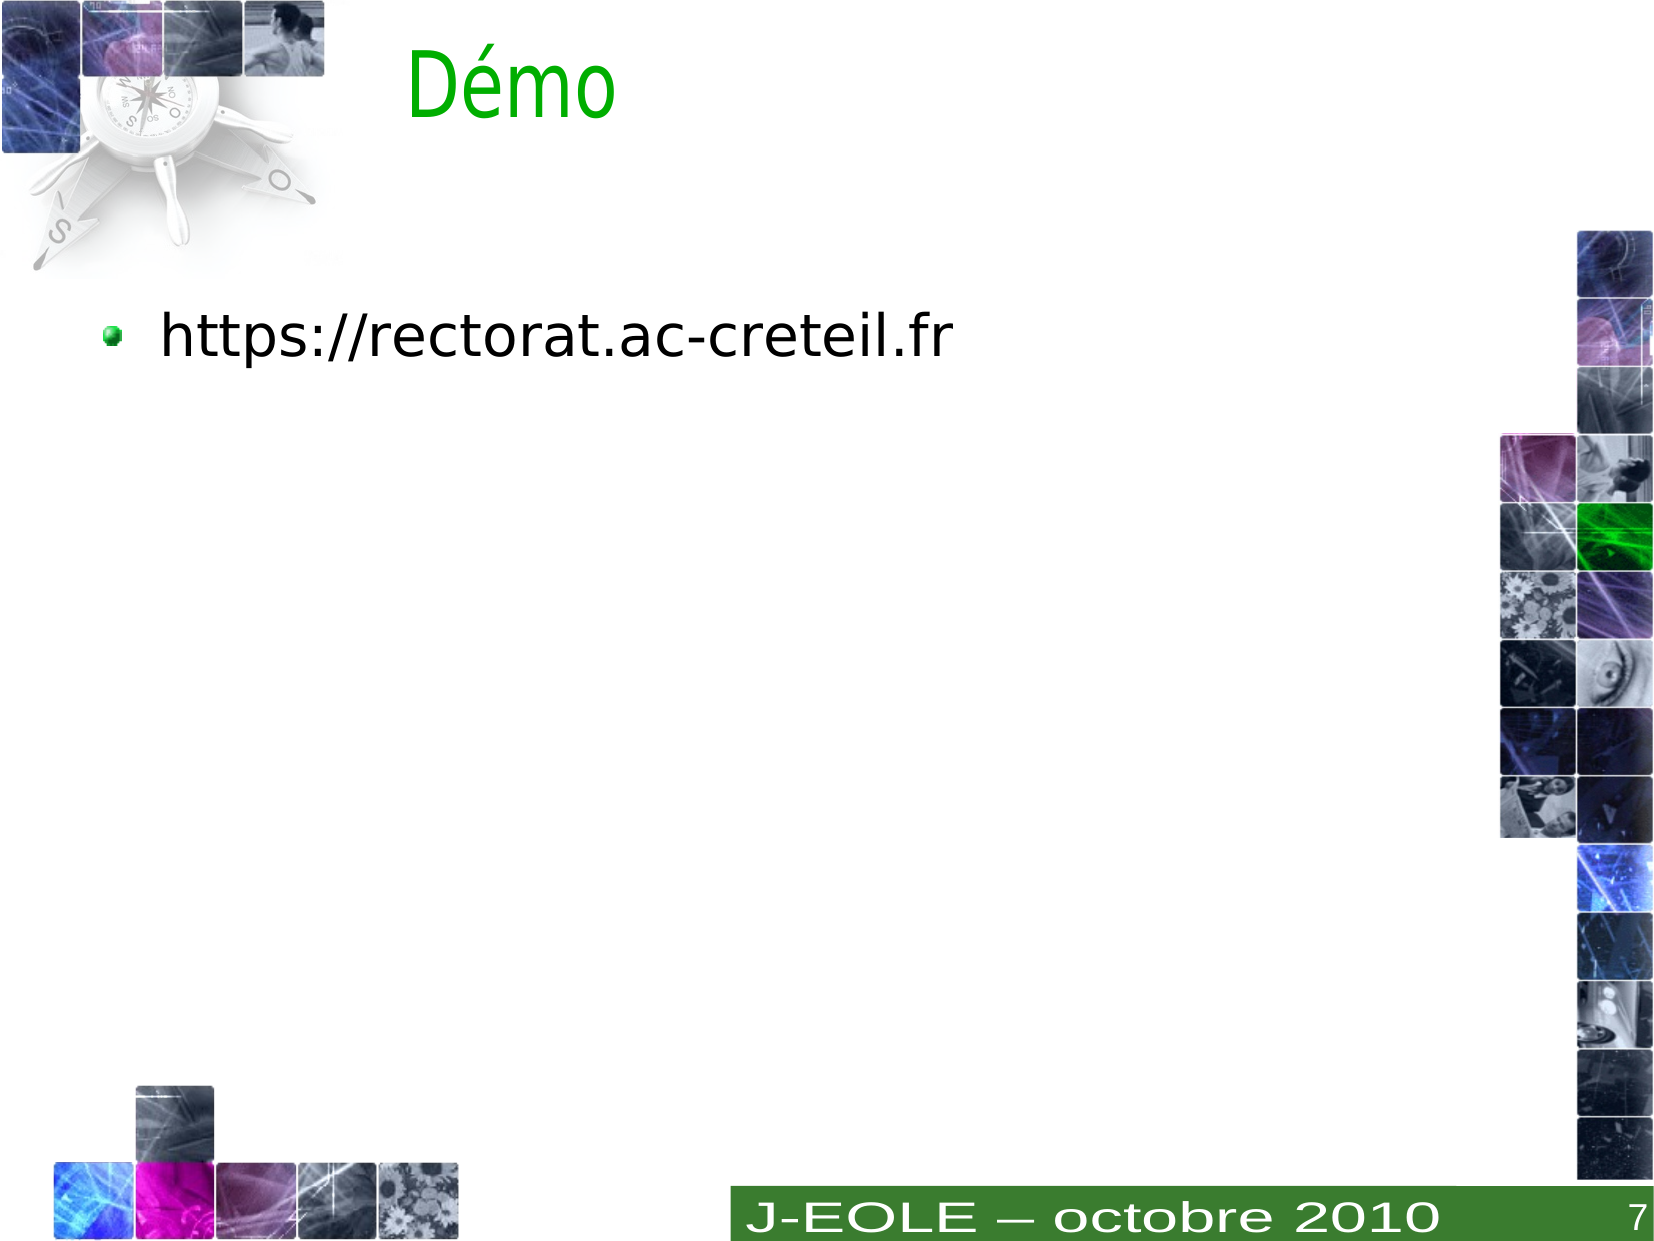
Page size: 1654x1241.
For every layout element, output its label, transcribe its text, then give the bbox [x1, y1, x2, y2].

list https://rectorat.ac-creteil.fr [103, 302, 1528, 1157]
picture [0, 1067, 1216, 1241]
picture [1528, 232, 1653, 1179]
picture [2, 0, 635, 174]
title Démo [405, 15, 1654, 156]
